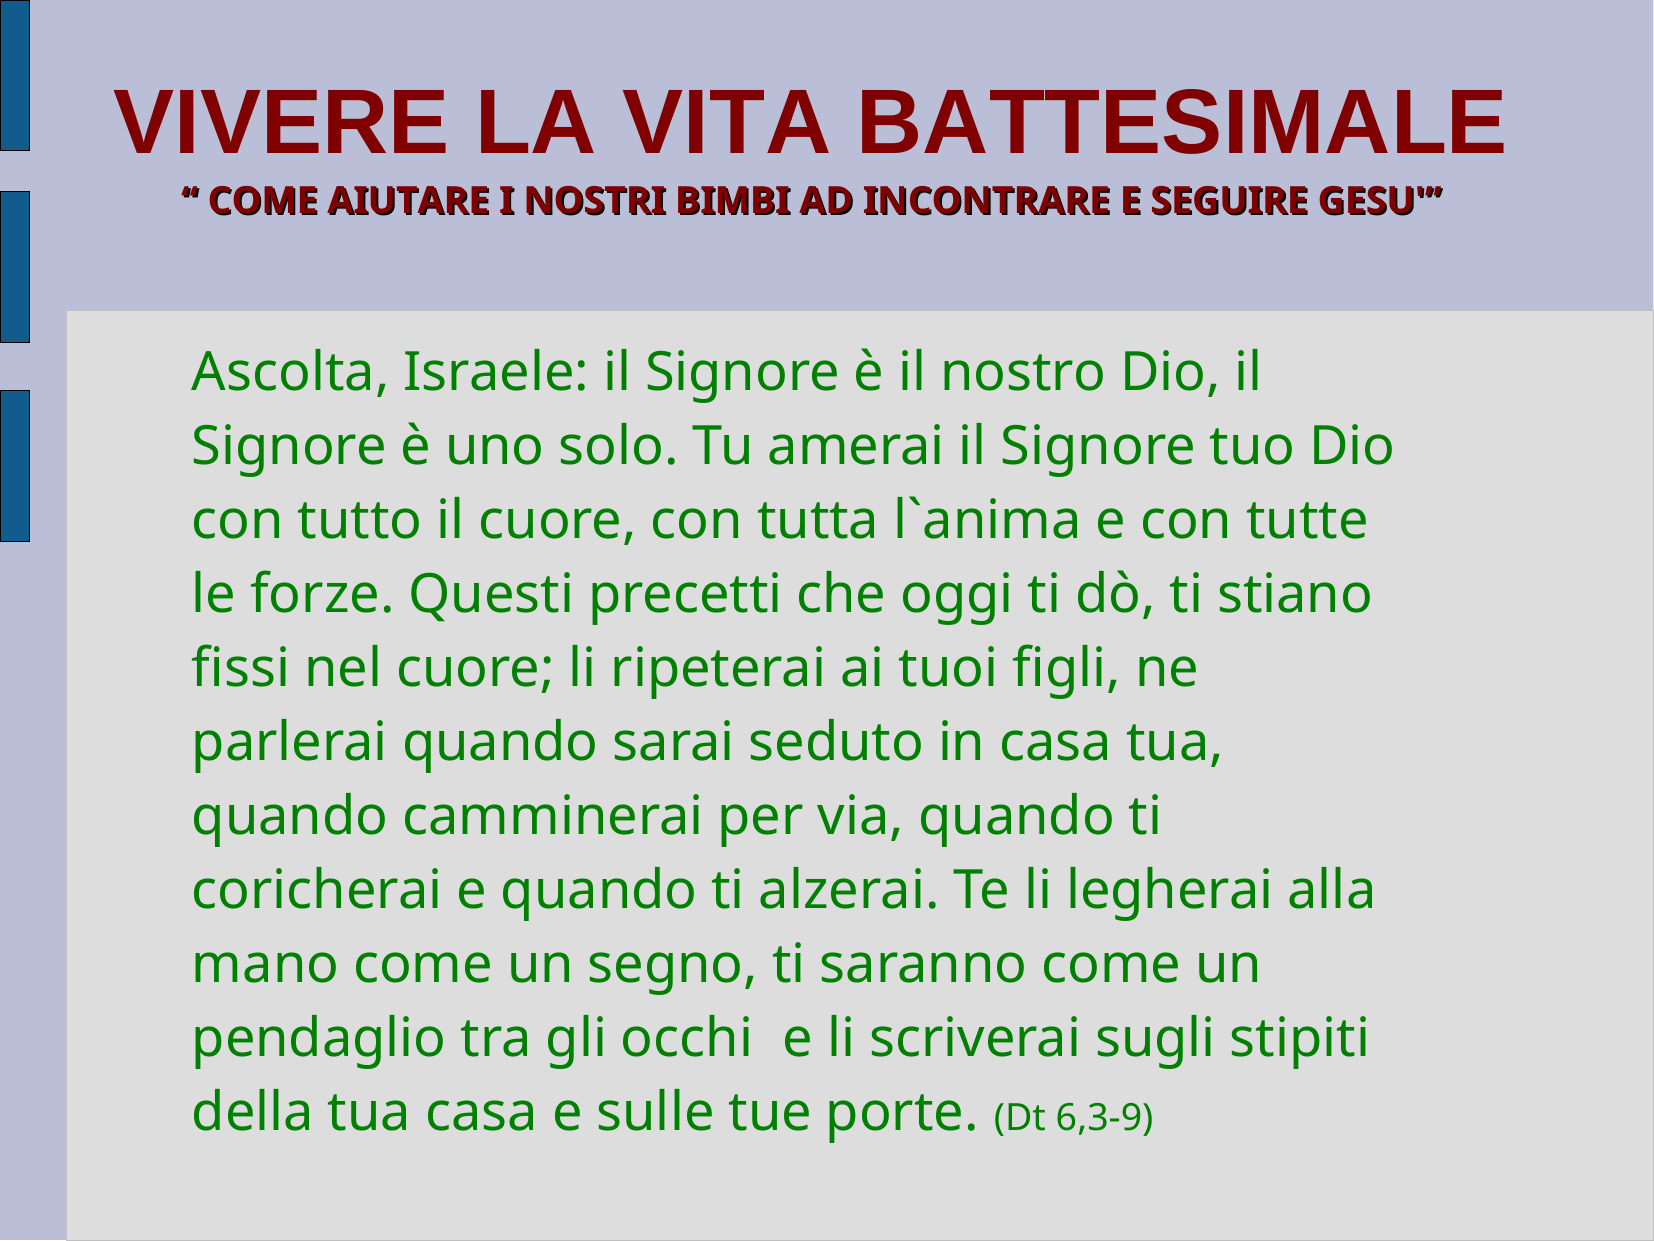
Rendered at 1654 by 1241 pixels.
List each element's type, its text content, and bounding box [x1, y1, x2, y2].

title VIVERE LA VITA BATTESIMALE “ COME AIUTARE I NOSTRI BIMBI AD INCONTRARE E SEGUIRE GESU'” [59, 29, 1565, 266]
subtitle [121, 344, 1534, 1182]
text_box Ascolta, Israele: il Signore è il nostro Dio, il Signore è uno solo. Tu amerai il Signore tuo Dio con tutto il cuore, con tutta l`anima e con tutte le forze. Questi precetti che oggi ti dò, ti stiano fissi nel cuore; li ripeterai ai tuoi figli, ne parlerai quando sarai seduto in casa tua, quando camminerai per via, quando ti coricherai e quando ti alzerai. Te li legherai alla mano come un segno, ti saranno come un pendaglio tra gli occhi e li scriverai sugli stipiti della tua casa e sulle tue porte. (Dt 6,3-9) [177, 324, 1418, 1130]
